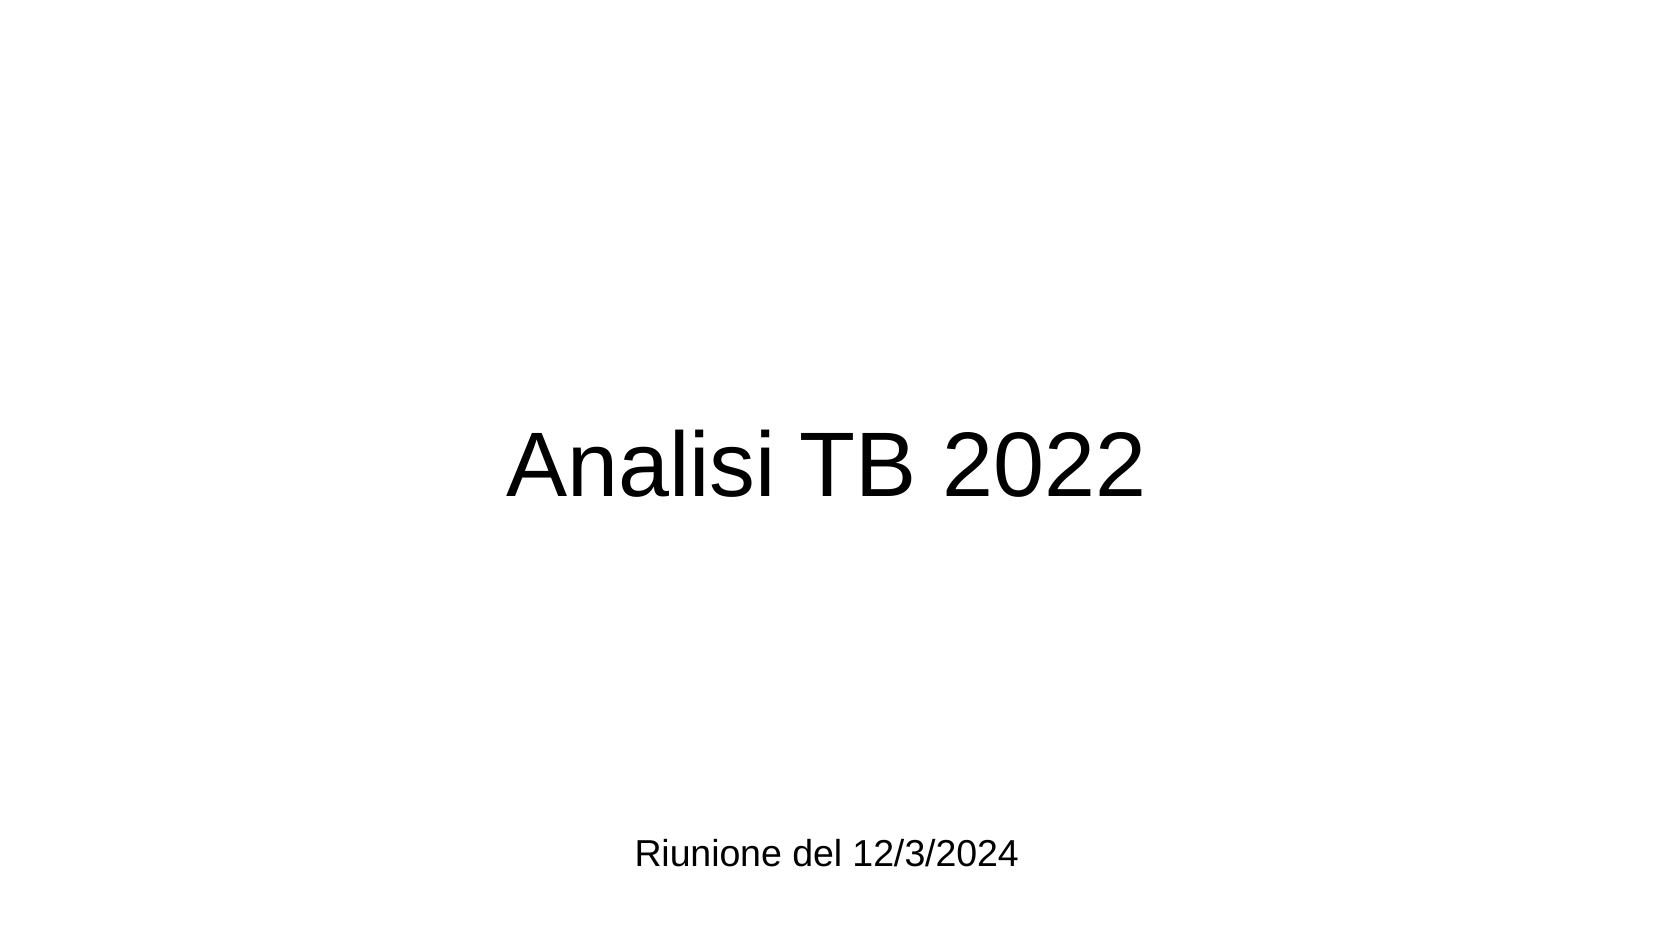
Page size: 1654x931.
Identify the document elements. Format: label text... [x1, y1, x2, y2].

text_box Riunione del 12/3/2024 [549, 825, 1105, 882]
title Analisi TB 2022 [82, 387, 1571, 543]
